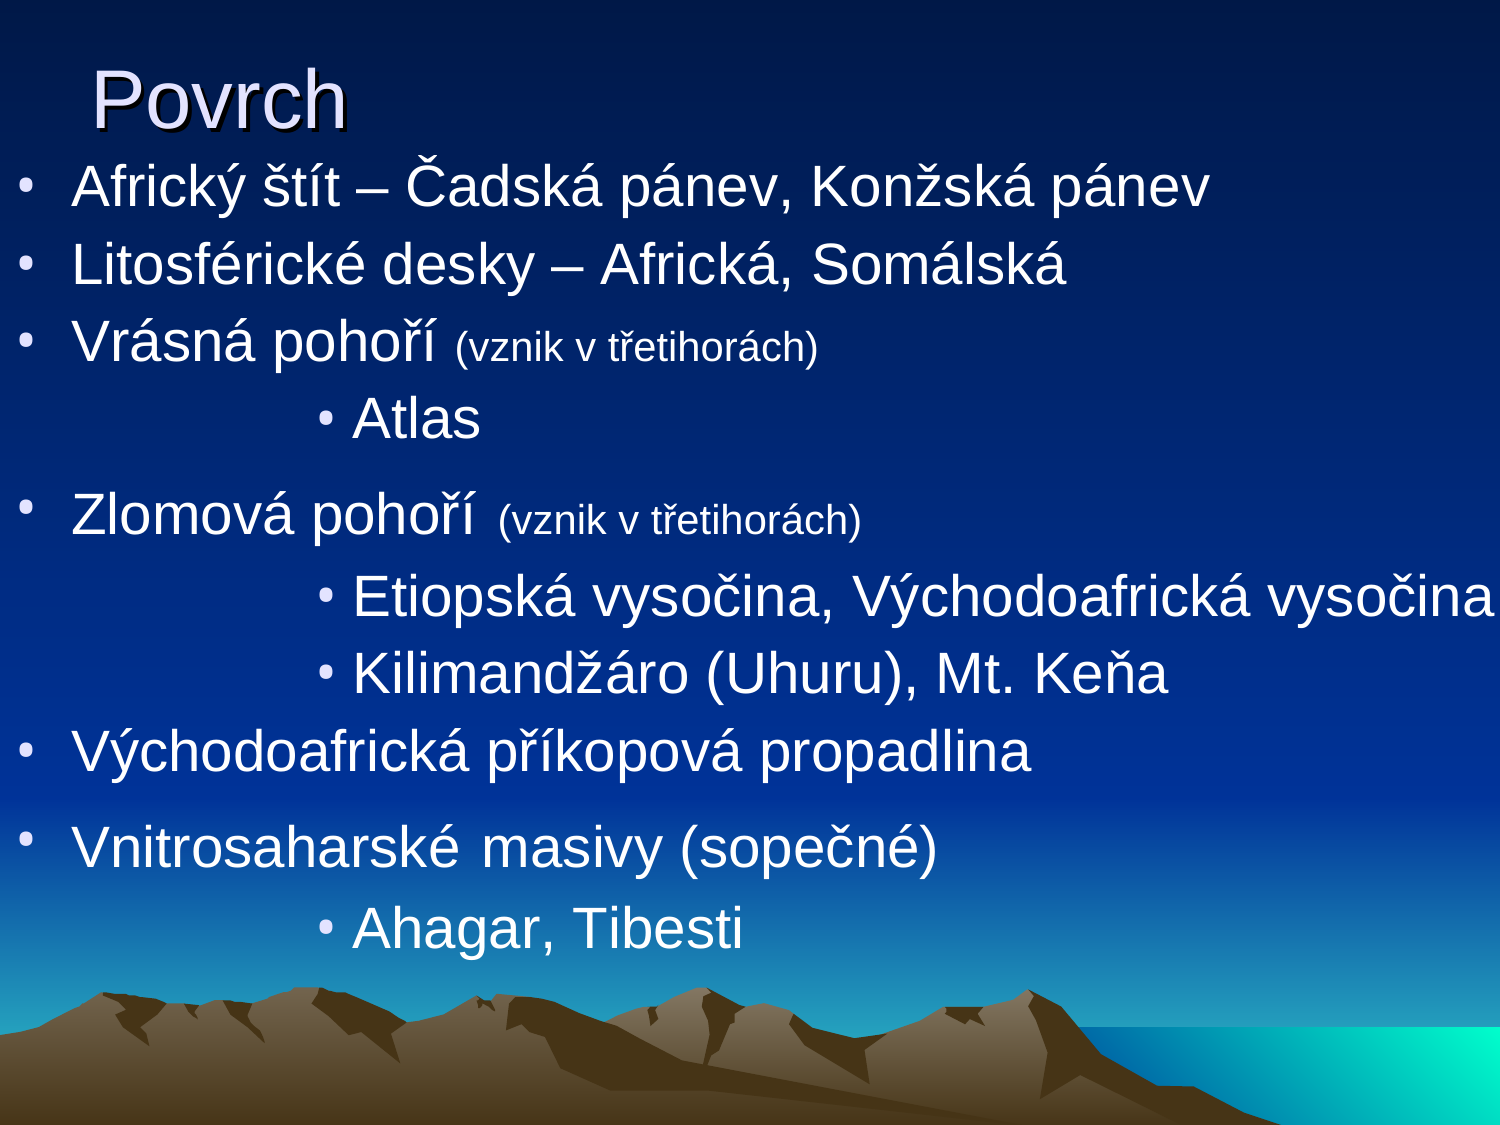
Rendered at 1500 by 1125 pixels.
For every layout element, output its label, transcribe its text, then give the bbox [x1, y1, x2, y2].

title Povrch [75, 37, 1426, 126]
list Africký štít – Čadská pánev, Konžská pánev Litosférické desky – Africká, Somálská Vrásná pohoří (vznik v třetihorách) Atlas Zlomová pohoří (vznik v třetihorách) Etiopská vysočina, Východoafrická vysočina Kilimandžáro (Uhuru), Mt. Keňa Východoafrická příkopová propadlina Vnitrosaharské masivy (sopečné) Ahagar, Tibesti [0, 148, 1500, 1000]
